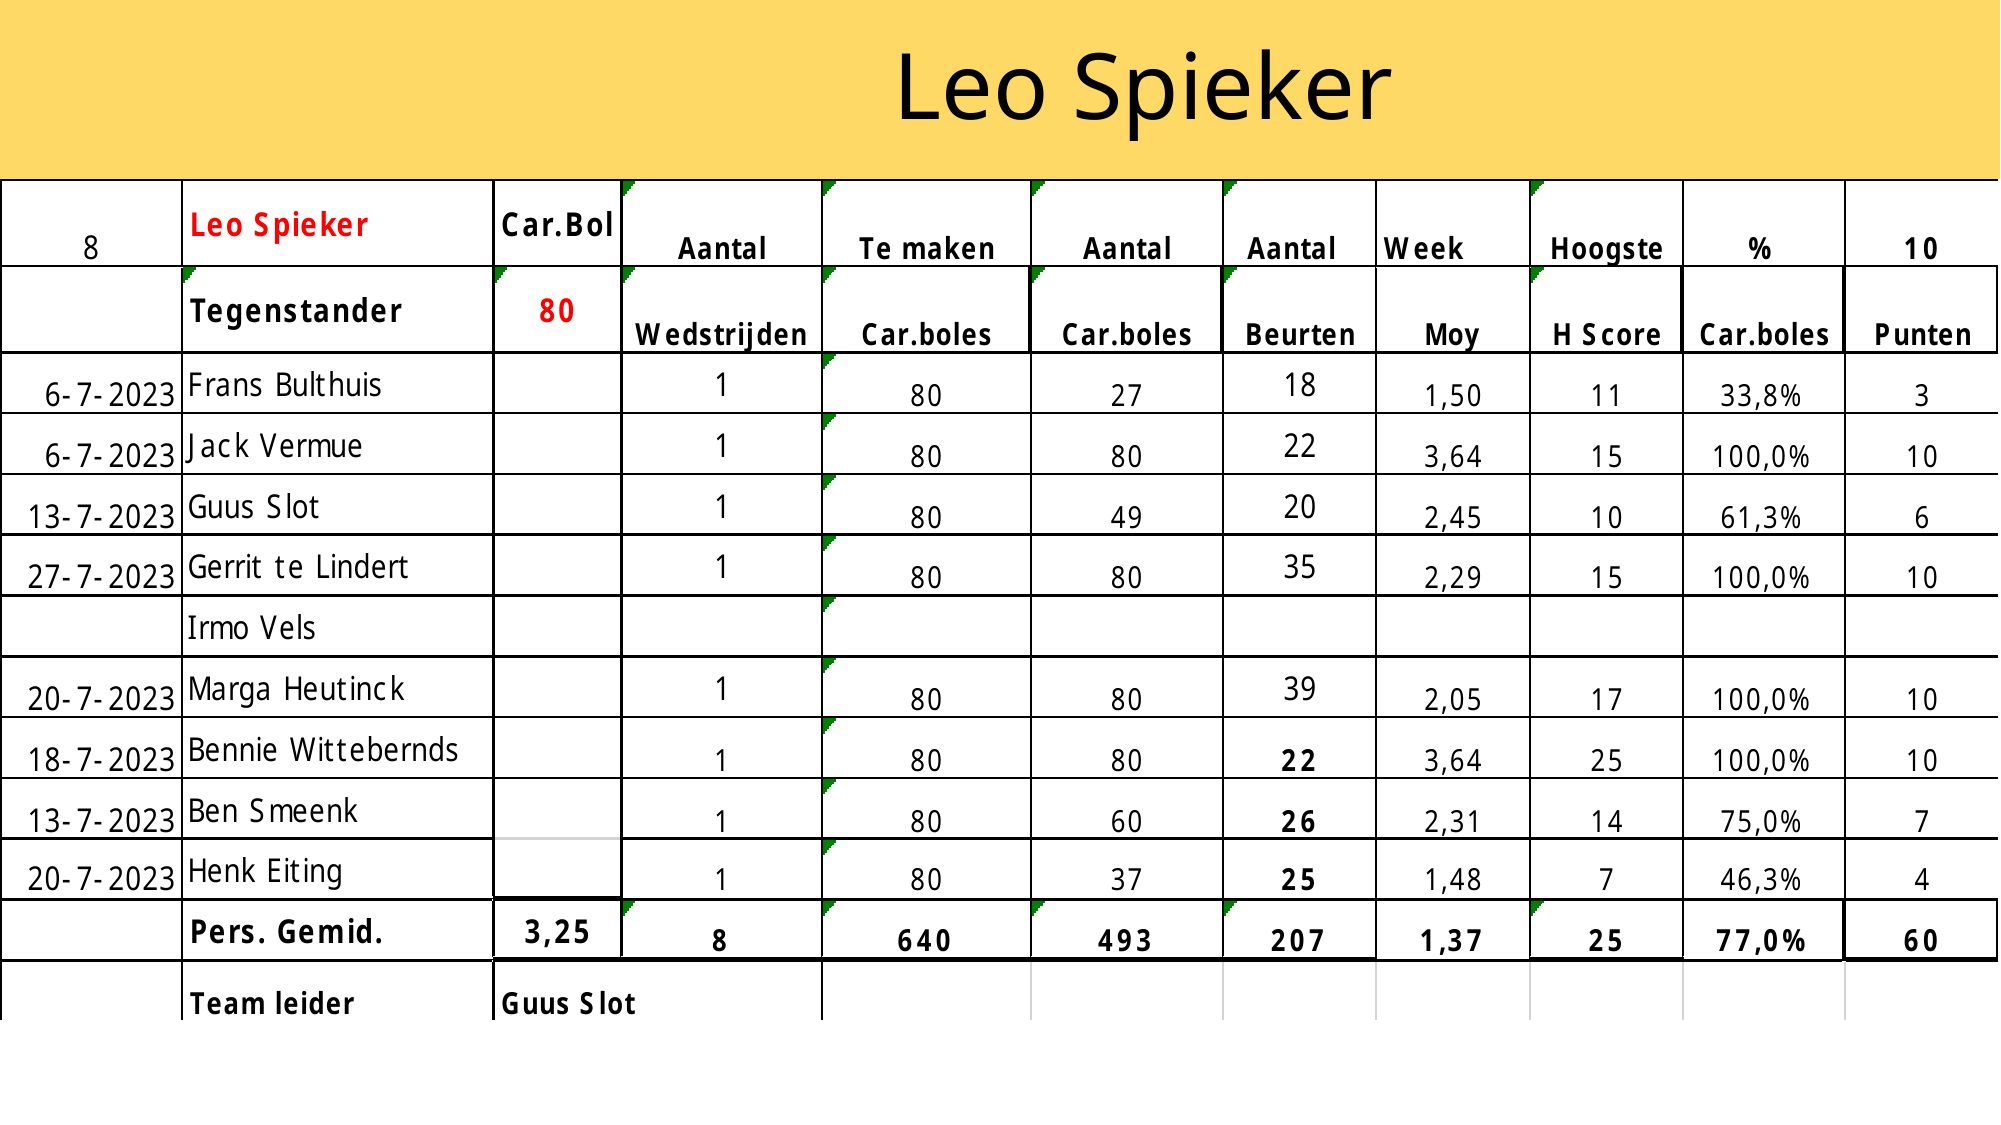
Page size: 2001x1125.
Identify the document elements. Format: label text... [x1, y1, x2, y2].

title Leo Spieker [0, 0, 2000, 178]
picture [0, 178, 2000, 1023]
